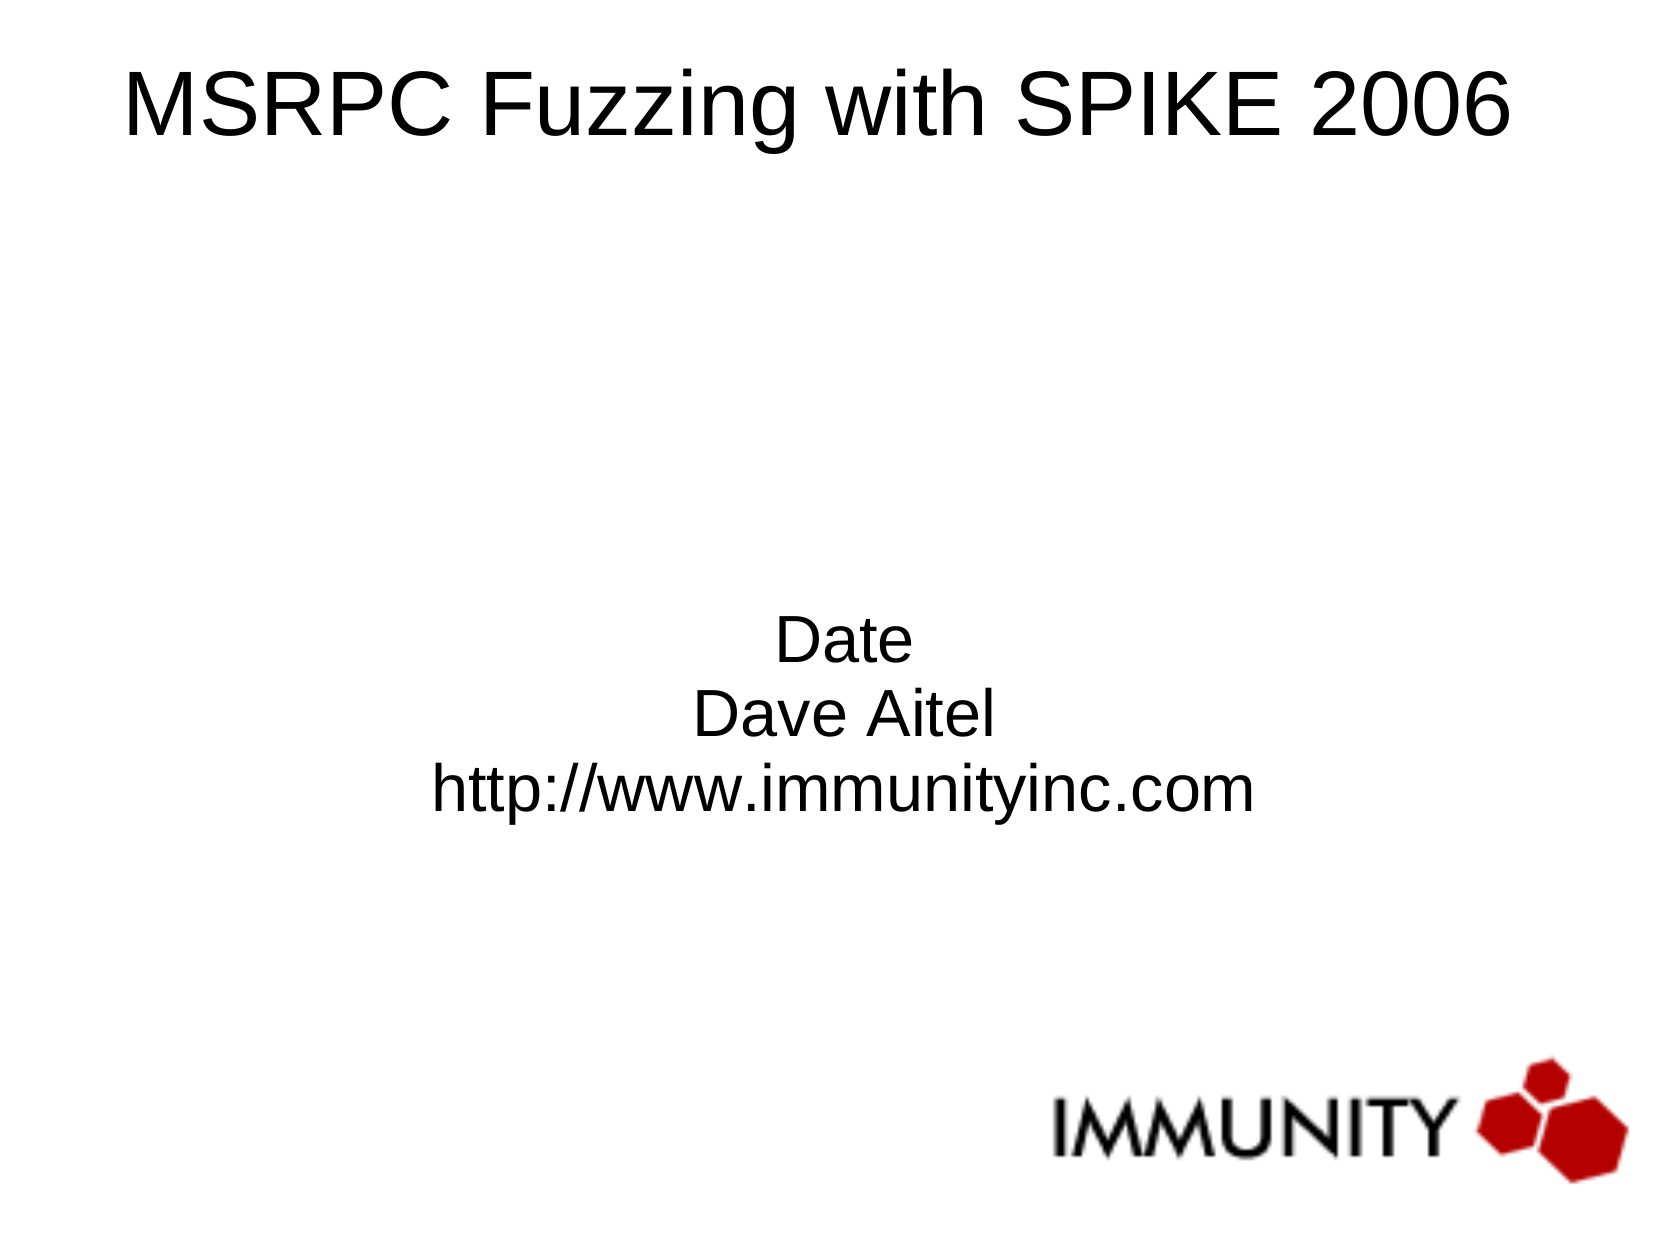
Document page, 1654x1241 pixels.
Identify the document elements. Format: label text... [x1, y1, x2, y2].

title MSRPC Fuzzing with SPIKE 2006 [75, 0, 1564, 208]
subtitle Date Dave Aitel http://www.immunityinc.com [82, 243, 1571, 1109]
picture [1006, 1017, 1654, 1241]
